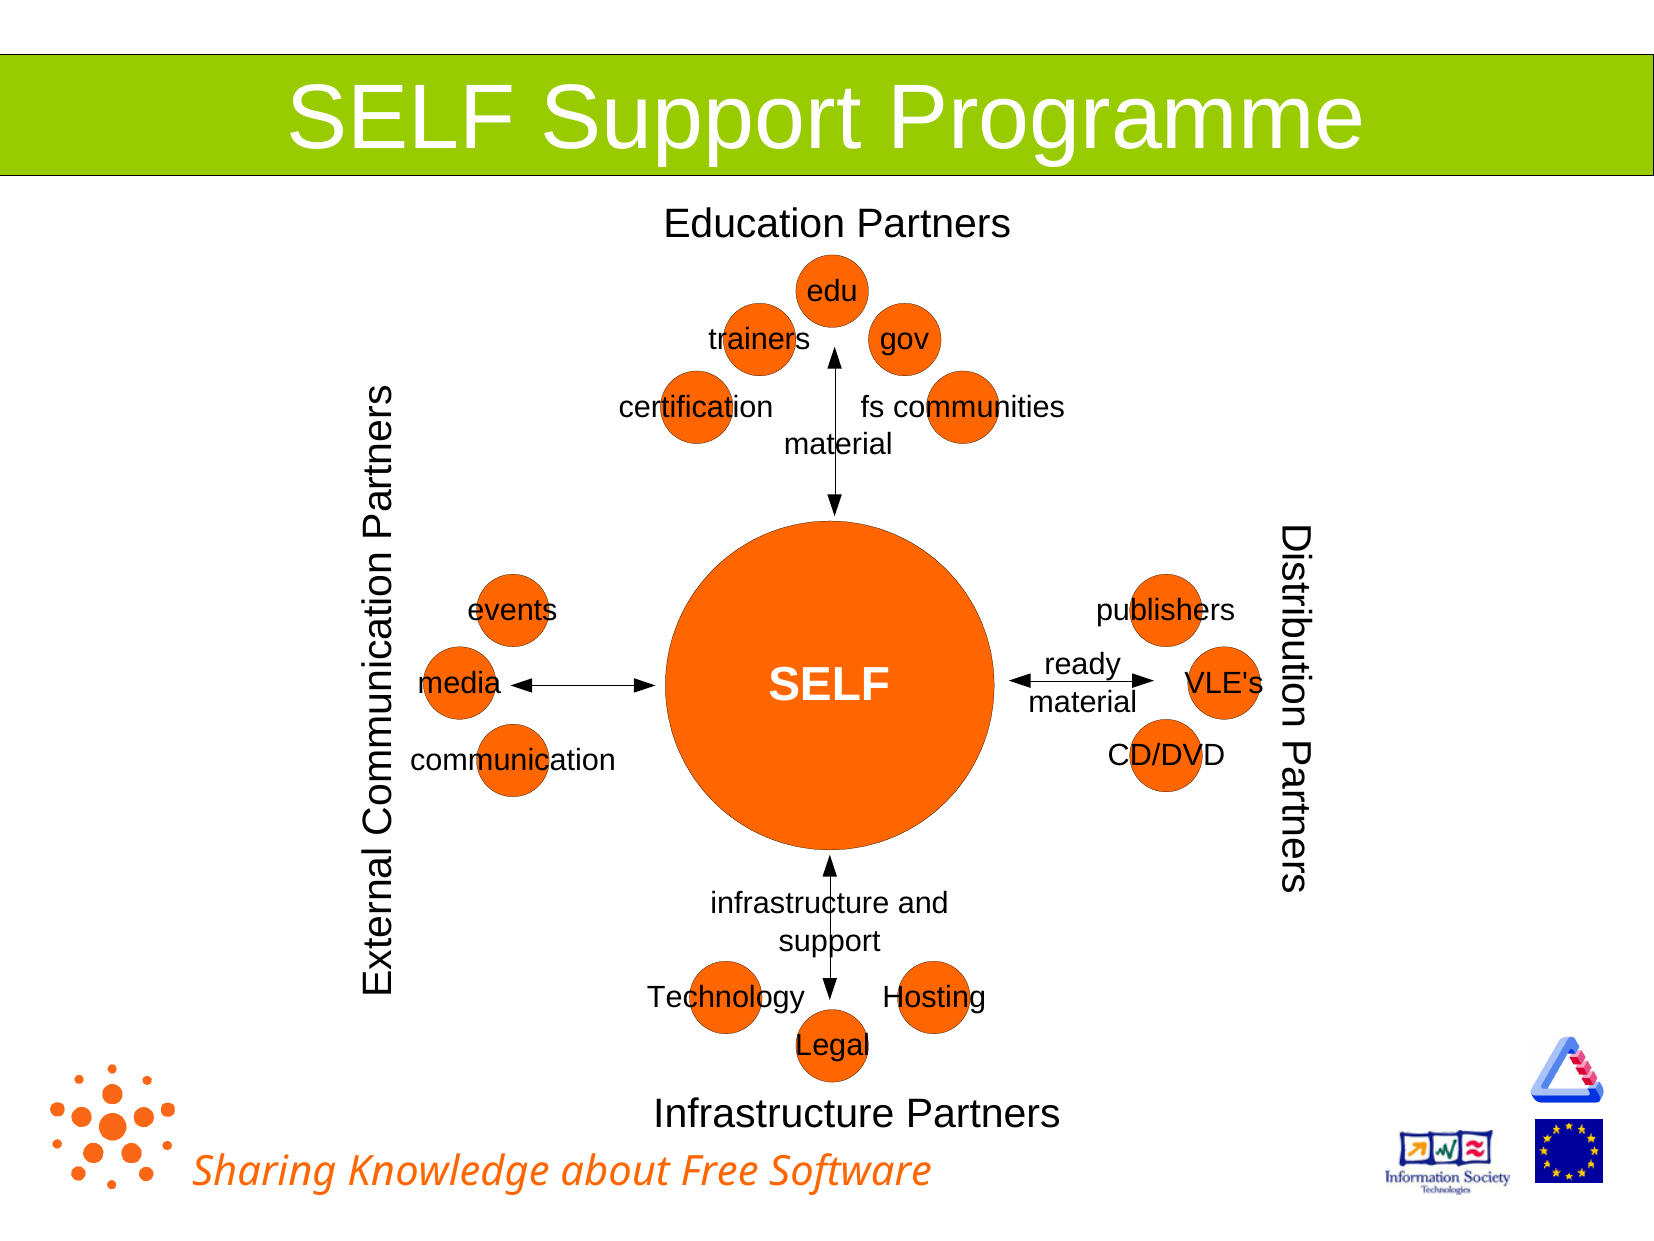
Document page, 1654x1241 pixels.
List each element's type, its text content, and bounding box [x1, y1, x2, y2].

picture [345, 191, 1330, 1147]
title SELF Support Programme [82, 48, 1571, 185]
picture [1385, 1130, 1510, 1195]
picture [50, 1064, 175, 1189]
picture [1530, 1036, 1604, 1104]
picture [1535, 1119, 1603, 1183]
